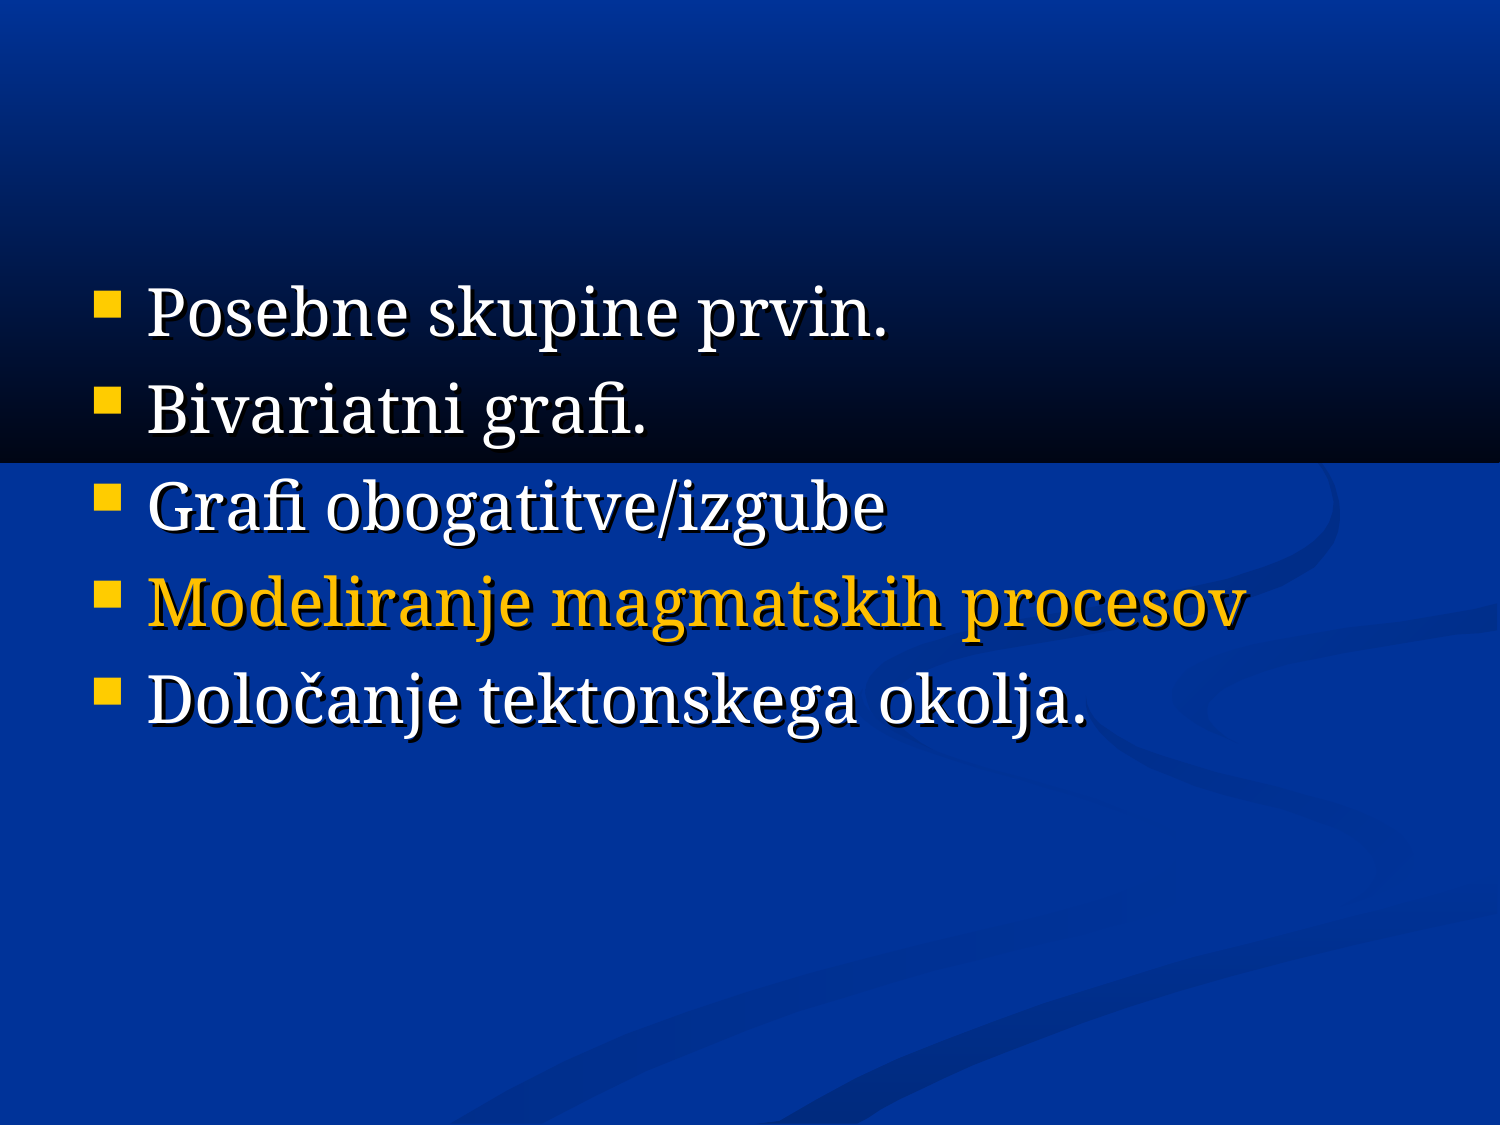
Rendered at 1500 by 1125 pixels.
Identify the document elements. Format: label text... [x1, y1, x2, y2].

list Posebne skupine prvin. Bivariatni grafi. Grafi obogatitve/izgube Modeliranje magmatskih procesov Določanje tektonskega okolja. [75, 262, 1426, 1006]
